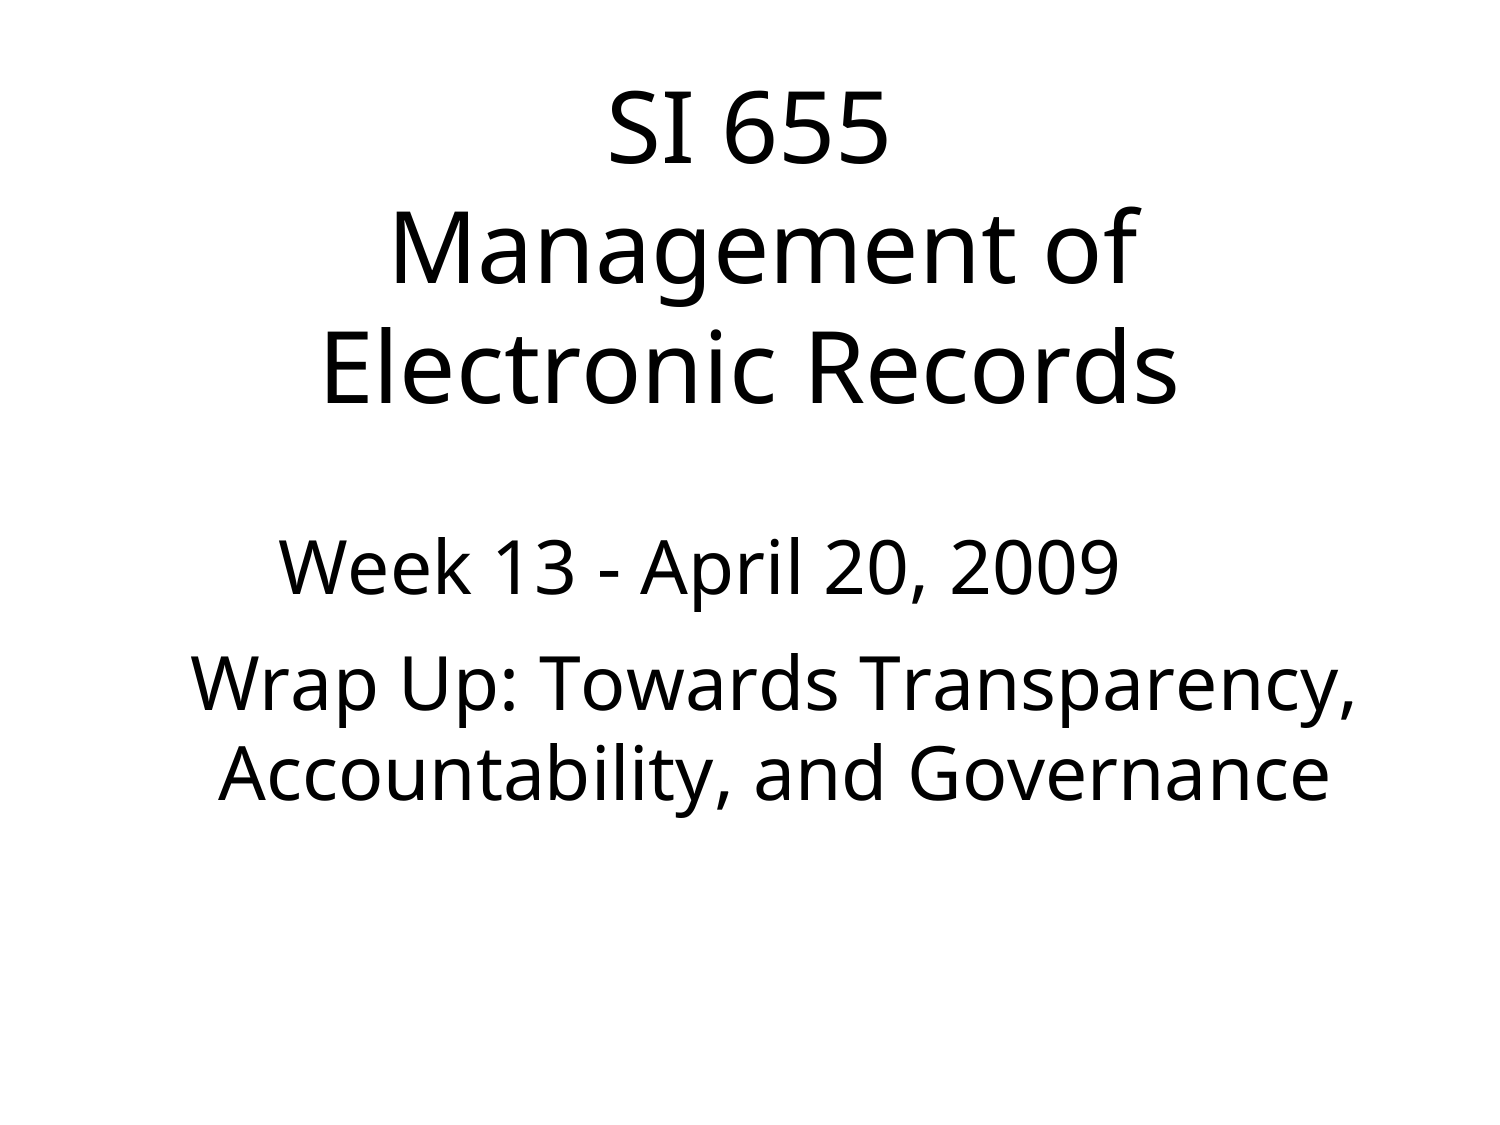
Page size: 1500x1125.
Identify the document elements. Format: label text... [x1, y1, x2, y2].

text_box Week 13 - April 20, 2009 Wrap Up: Towards Transparency, Accountability, and Governance [0, 512, 1450, 901]
title SI 655 Management of Electronic Records [112, 56, 1388, 432]
